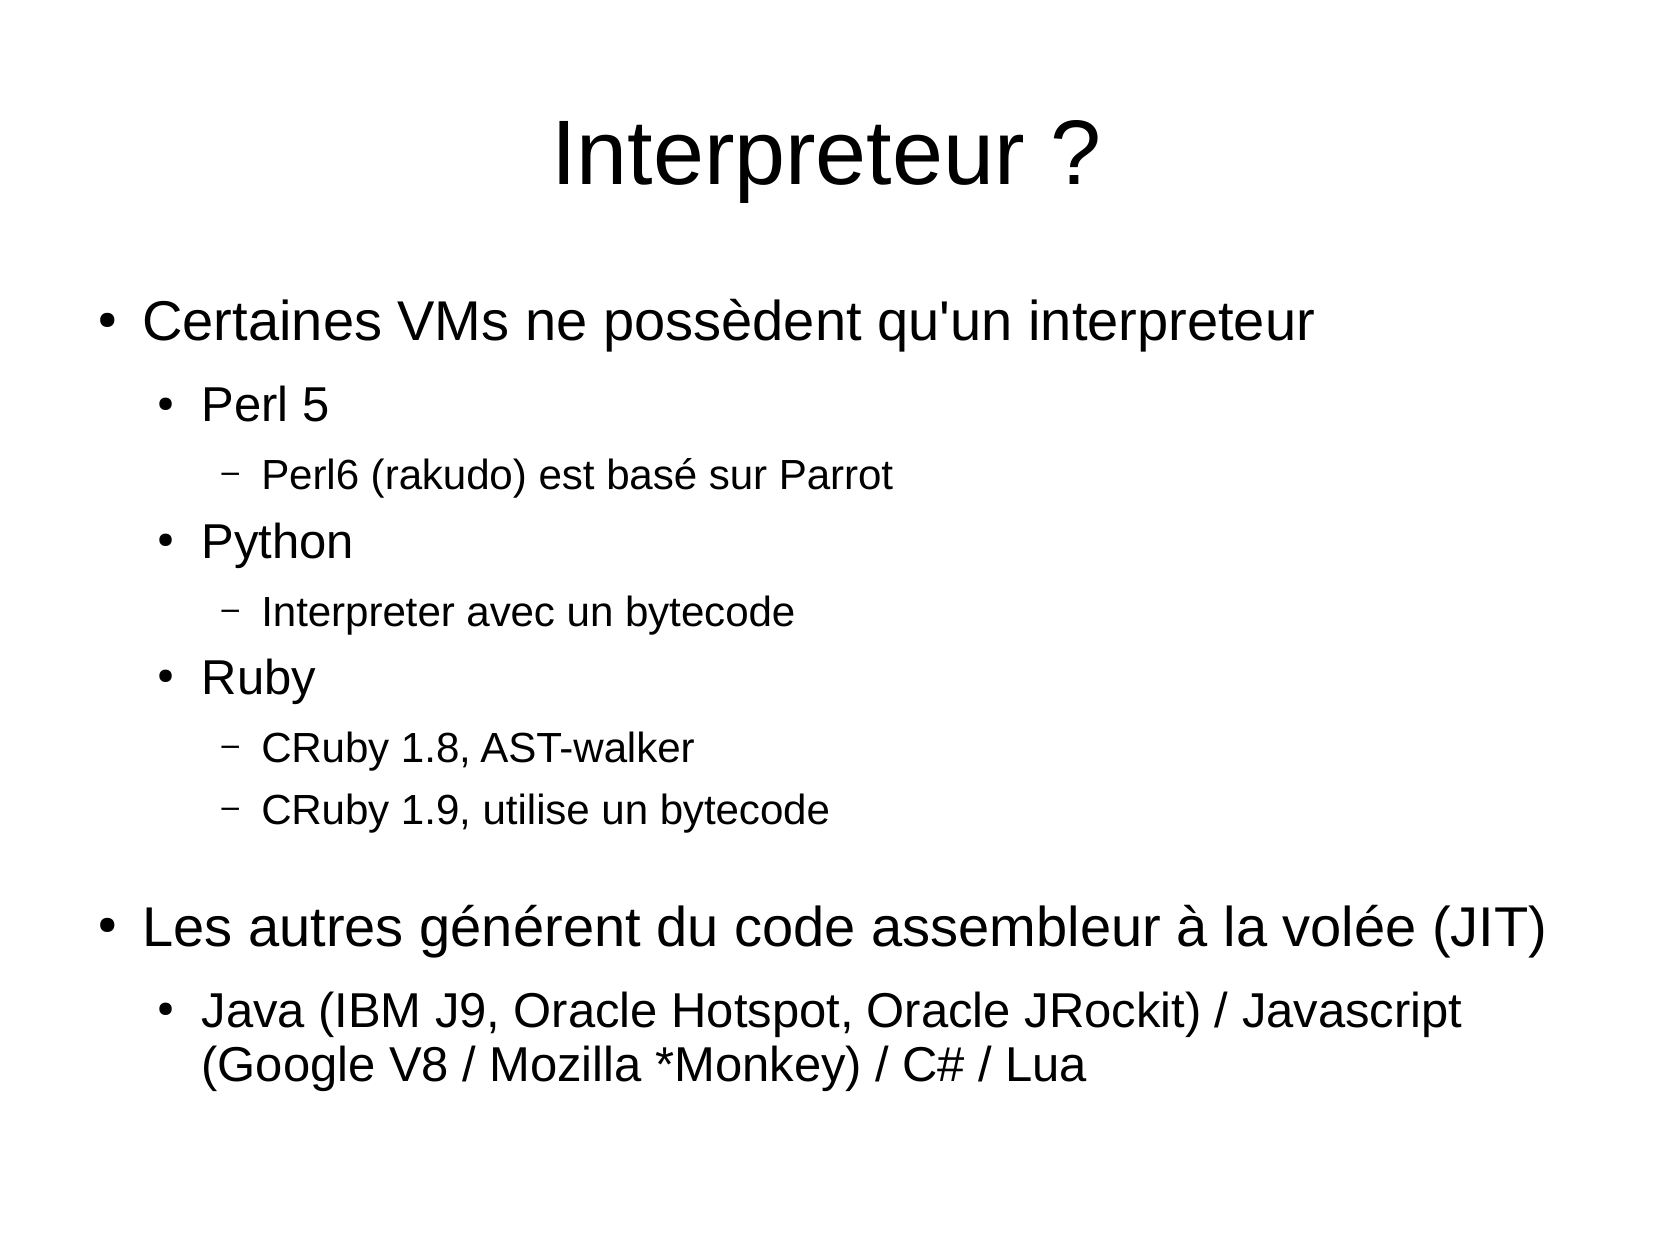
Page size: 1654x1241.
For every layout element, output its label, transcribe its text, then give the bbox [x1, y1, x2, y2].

title Interpreteur ? [82, 49, 1571, 257]
list Certaines VMs ne possèdent qu'un interpreteur Perl 5 Perl6 (rakudo) est basé sur Parrot Python Interpreter avec un bytecode Ruby CRuby 1.8, AST-walker CRuby 1.9, utilise un bytecode Les autres générent du code assembleur à la volée (JIT) Java (IBM J9, Oracle Hotspot, Oracle JRockit) / Javascript (Google V8 / Mozilla *Monkey) / C# / Lua [82, 290, 1571, 1109]
